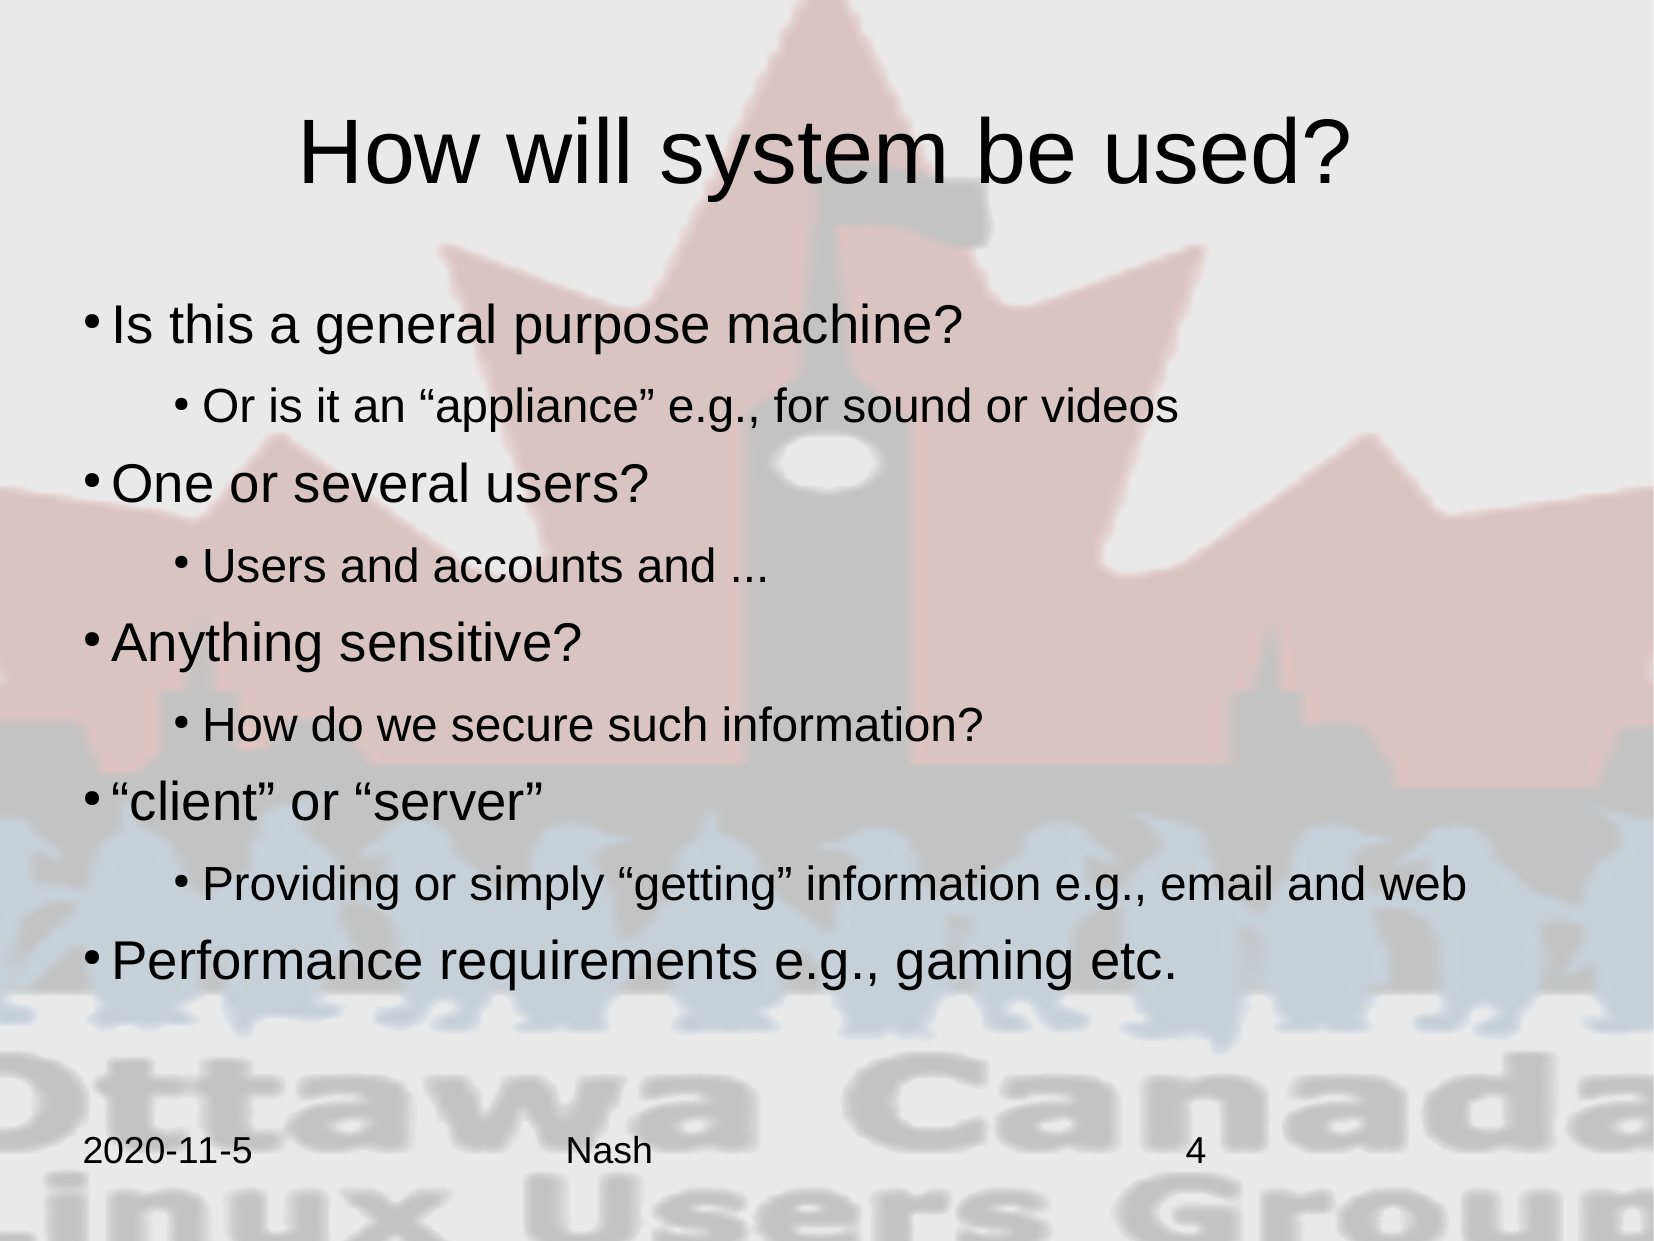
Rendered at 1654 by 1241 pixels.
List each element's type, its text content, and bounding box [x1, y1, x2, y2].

picture [0, 0, 1654, 1241]
list Is this a general purpose machine? Or is it an “appliance” e.g., for sound or videos One or several users? Users and accounts and ... Anything sensitive? How do we secure such information? “client” or “server” Providing or simply “getting” information e.g., email and web Performance requirements e.g., gaming etc. [82, 290, 1570, 1009]
title How will system be used? [82, 49, 1570, 256]
